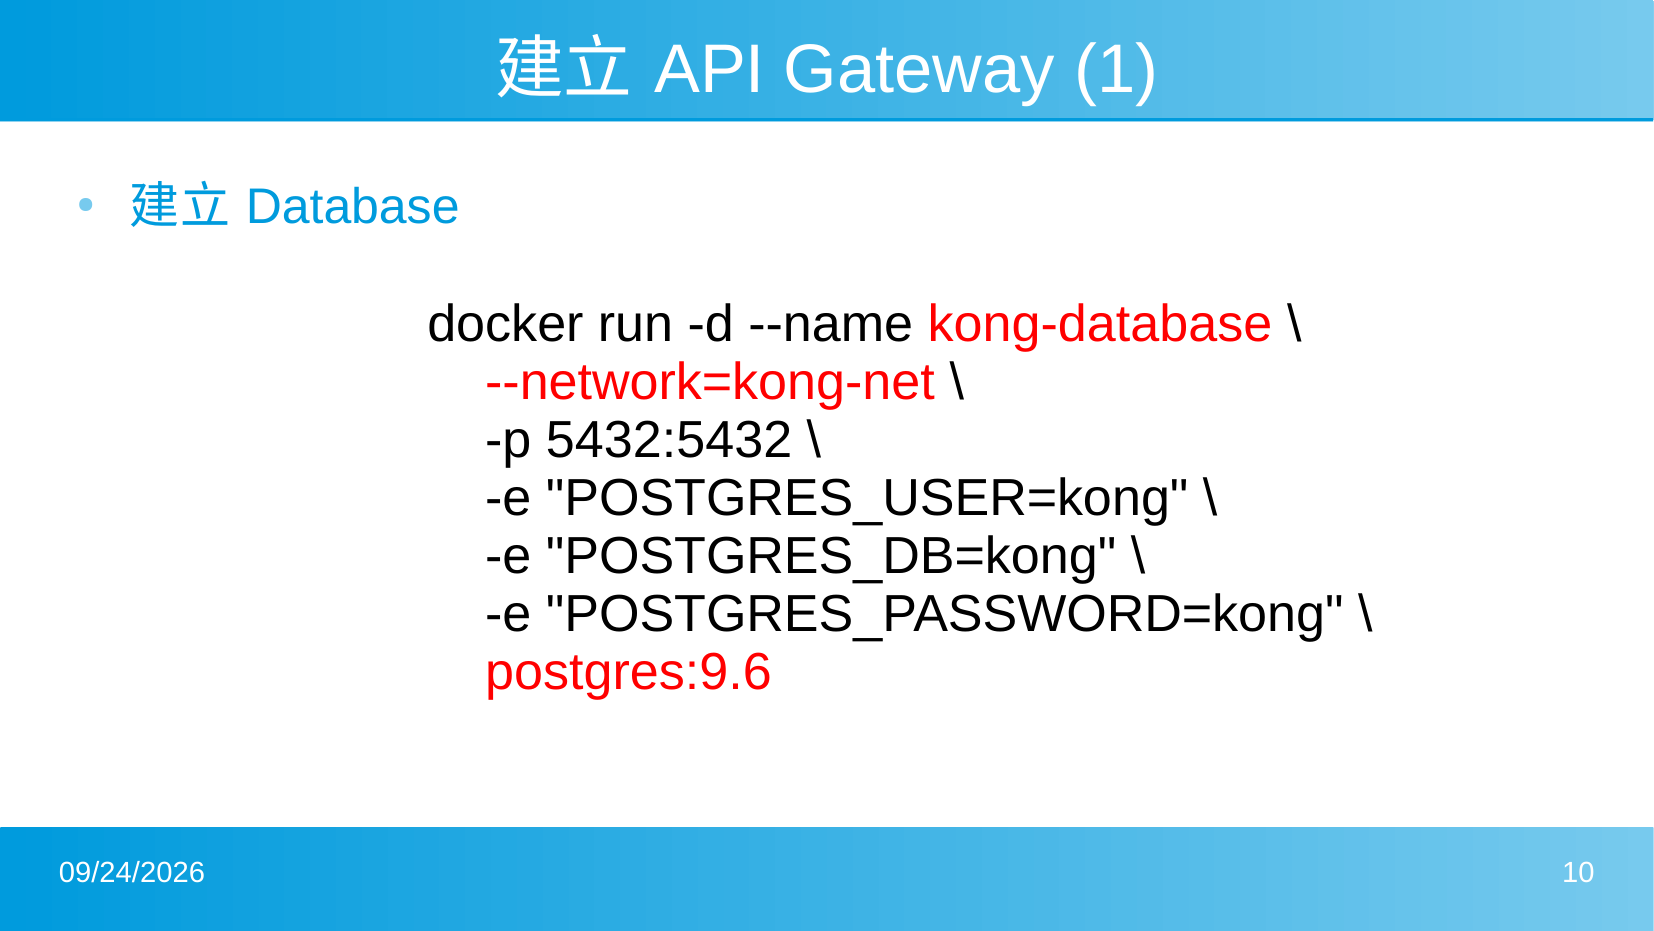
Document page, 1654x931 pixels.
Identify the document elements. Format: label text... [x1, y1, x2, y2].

text_box docker run -d --name kong-database \ --network=kong-net \ -p 5432:5432 \ -e "POSTGRES_USER=kong" \ -e "POSTGRES_DB=kong" \ -e "POSTGRES_PASSWORD=kong" \ postgres:9.6 [412, 287, 1388, 751]
title 建立 API Gateway (1) [59, 28, 1595, 109]
list 建立 Database [59, 177, 1595, 768]
